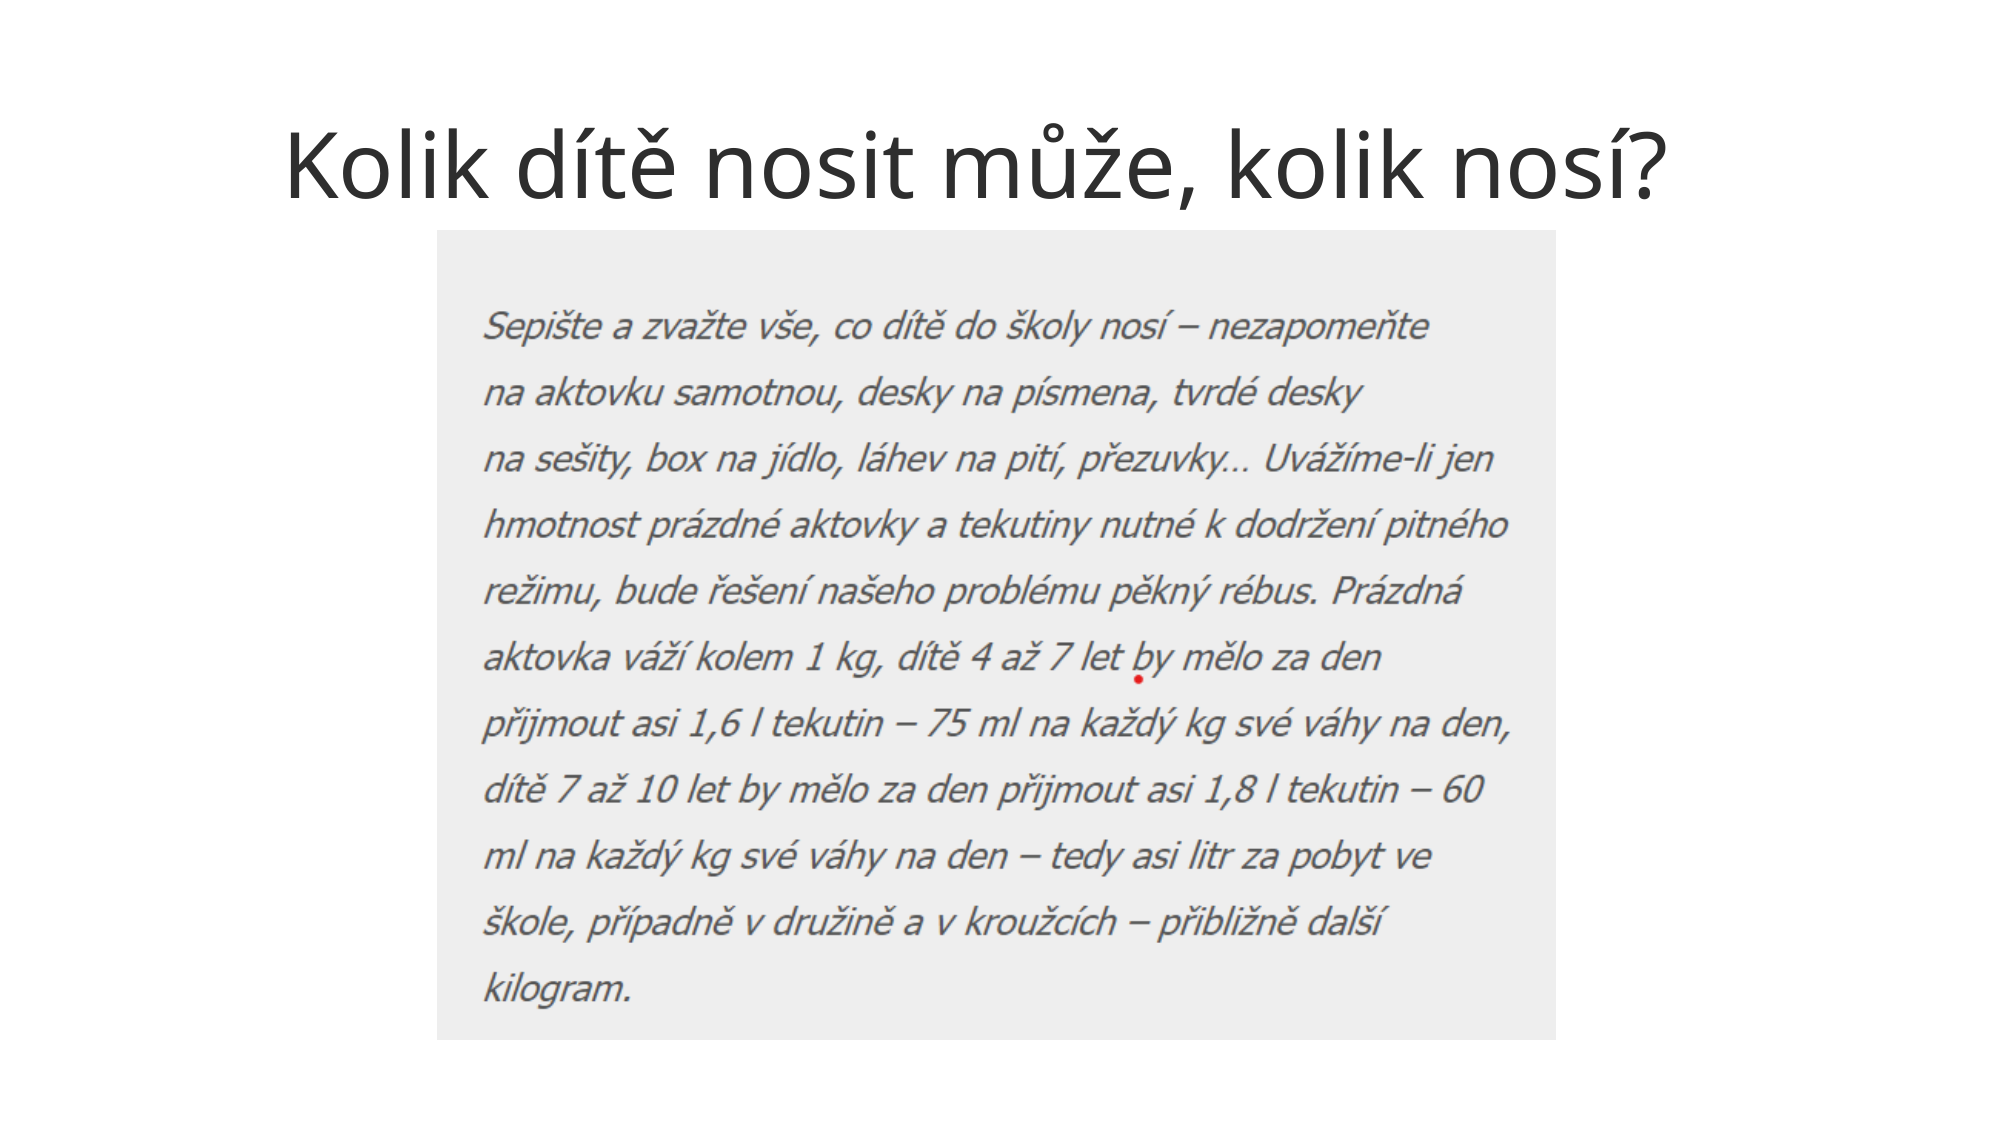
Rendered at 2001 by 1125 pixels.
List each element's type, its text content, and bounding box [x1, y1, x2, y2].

title Kolik dítě nosit může, kolik nosí? [137, 59, 1863, 278]
picture [437, 230, 1556, 1040]
